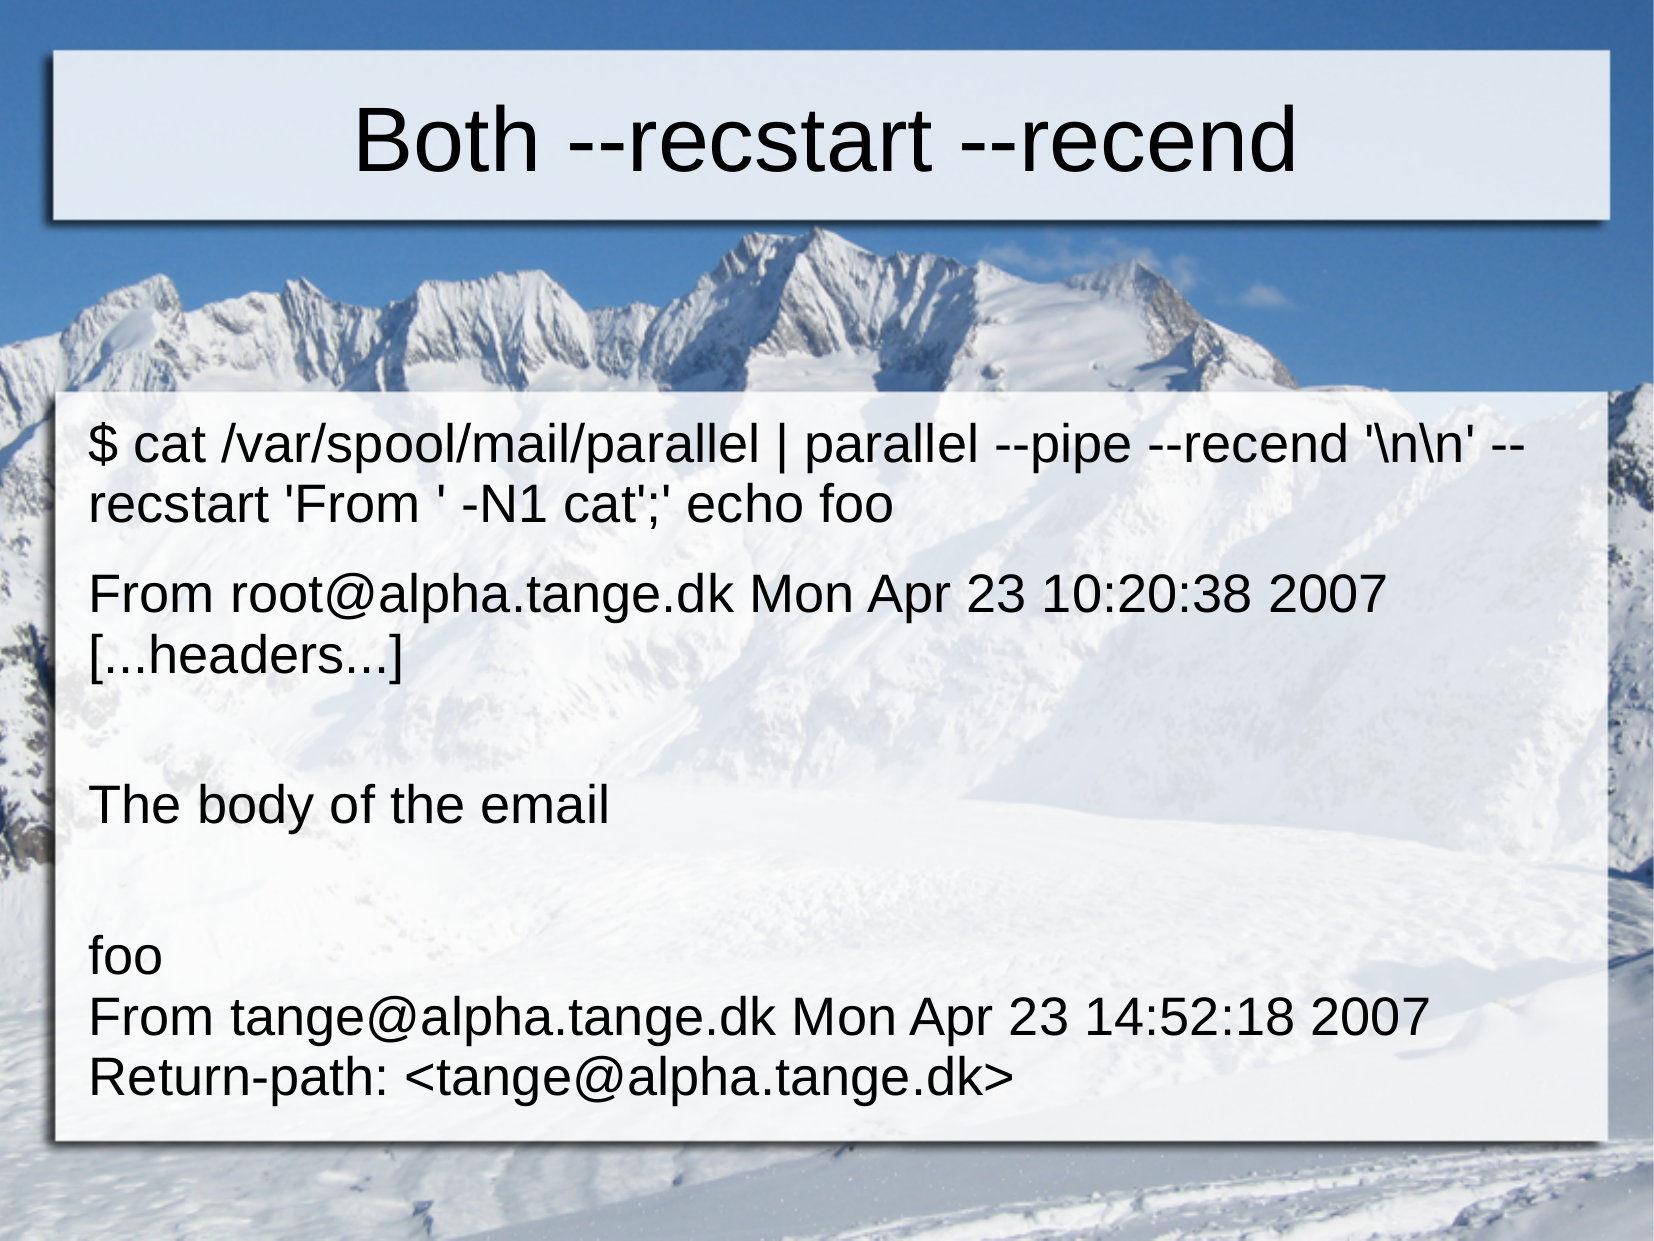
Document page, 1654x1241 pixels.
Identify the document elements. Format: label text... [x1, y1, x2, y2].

picture [0, 0, 1654, 1241]
title Both --recstart --recend [59, 68, 1595, 212]
list $ cat /var/spool/mail/parallel | parallel --pipe --recend '\n\n' --recstart 'From ' -N1 cat';' echo foo From root@alpha.tange.dk Mon Apr 23 10:20:38 2007 [...headers...] The body of the email foo From tange@alpha.tange.dk Mon Apr 23 14:52:18 2007 Return-path: <tange@alpha.tange.dk> [88, 413, 1571, 1218]
